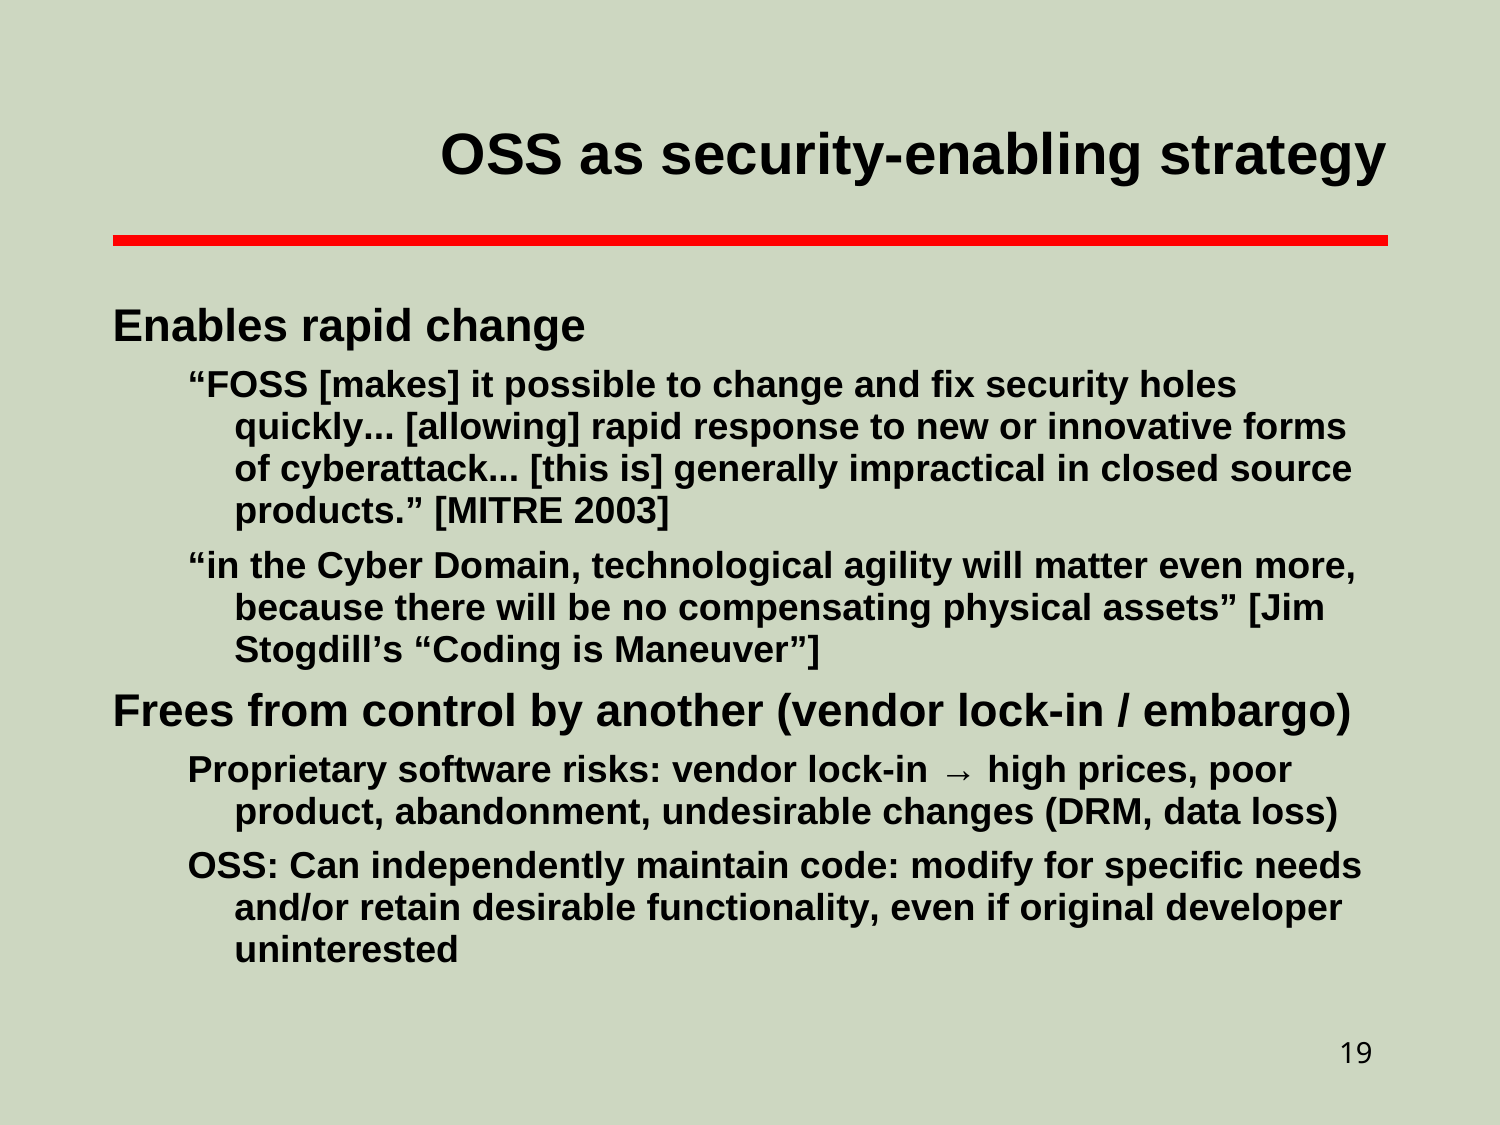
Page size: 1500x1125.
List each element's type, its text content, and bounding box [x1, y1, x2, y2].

title OSS as security-enabling strategy [337, 93, 1388, 217]
list Enables rapid change “FOSS [makes] it possible to change and fix security holes quickly... [allowing] rapid response to new or innovative forms of cyberattack... [this is] generally impractical in closed source products.” [MITRE 2003] “in the Cyber Domain, technological agility will matter even more, because there will be no compensating physical assets” [Jim Stogdill’s “Coding is Maneuver”] Frees from control by another (vendor lock-in / embargo) Proprietary software risks: vendor lock-in → high prices, poor product, abandonment, undesirable changes (DRM, data loss) OSS: Can independently maintain code: modify for specific needs and/or retain desirable functionality, even if original developer uninterested [112, 299, 1388, 1084]
